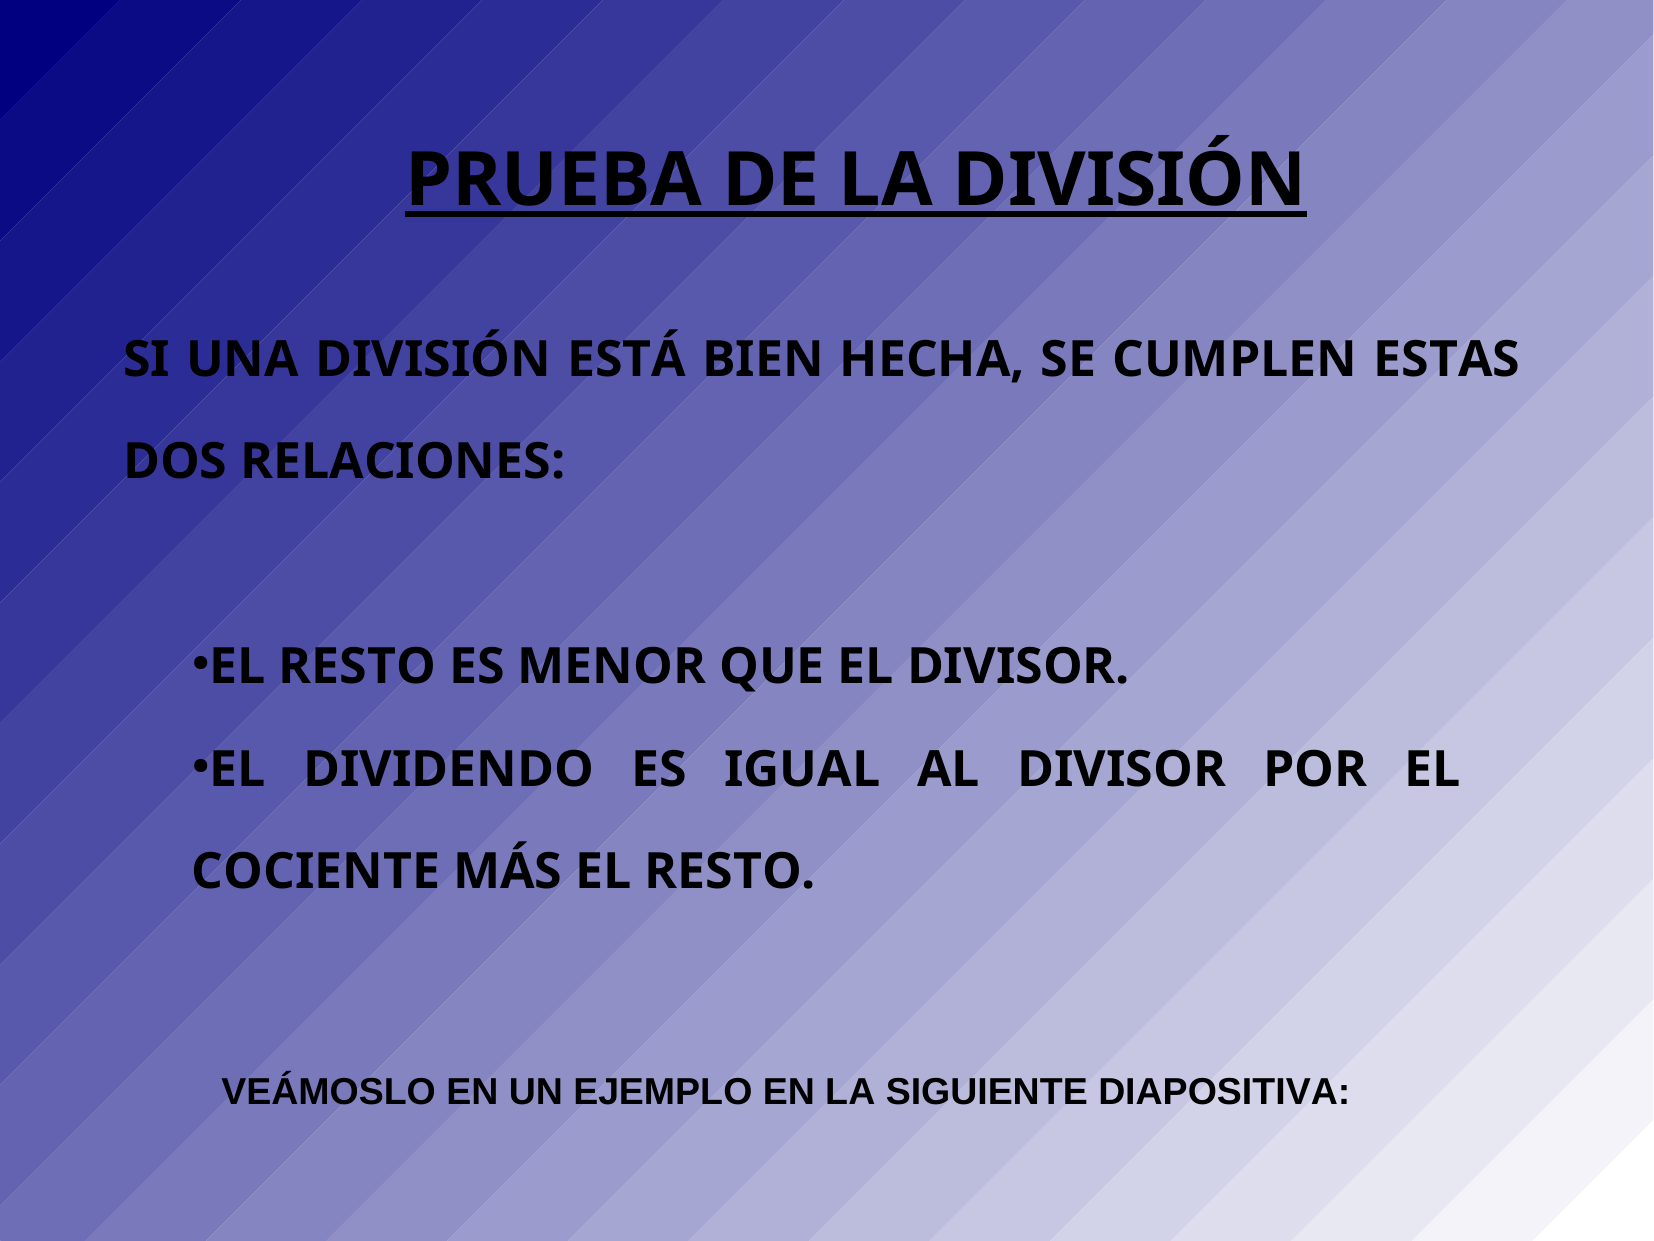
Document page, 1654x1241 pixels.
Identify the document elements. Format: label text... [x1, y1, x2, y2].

text_box PRUEBA DE LA DIVISIÓN [324, 118, 1388, 239]
text_box SI UNA DIVISIÓN ESTÁ BIEN HECHA, SE CUMPLEN ESTAS DOS RELACIONES: [108, 281, 1536, 473]
text_box VEÁMOSLO EN UN EJEMPLO EN LA SIGUIENTE DIAPOSITIVA: [206, 1062, 1418, 1120]
text_box EL RESTO ES MENOR QUE EL DIVISOR. EL DIVIDENDO ES IGUAL AL DIVISOR POR EL COCIENTE MÁS EL RESTO. [177, 588, 1477, 886]
